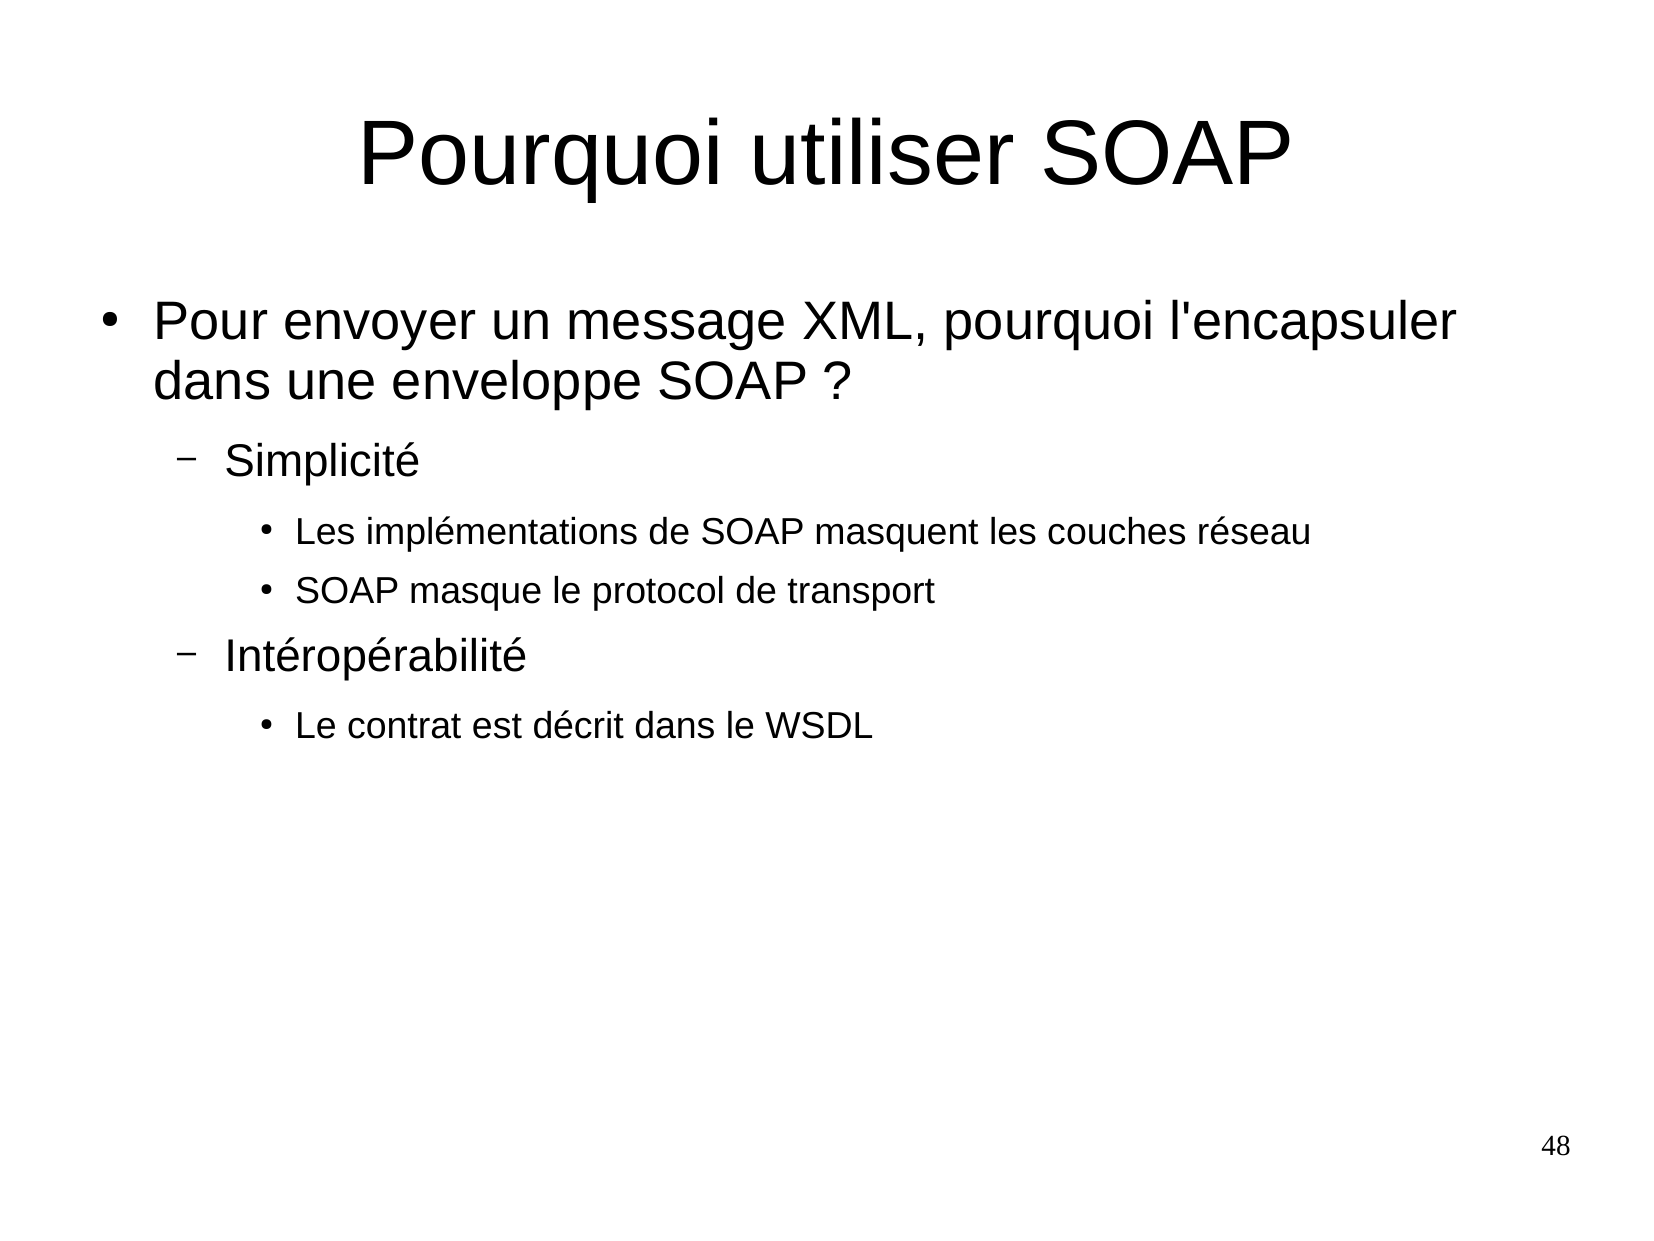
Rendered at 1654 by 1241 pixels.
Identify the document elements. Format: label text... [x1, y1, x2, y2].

title Pourquoi utiliser SOAP [82, 56, 1571, 250]
list Pour envoyer un message XML, pourquoi l'encapsuler dans une enveloppe SOAP ? Simplicité Les implémentations de SOAP masquent les couches réseau SOAP masque le protocol de transport Intéropérabilité Le contrat est décrit dans le WSDL [82, 290, 1571, 1094]
